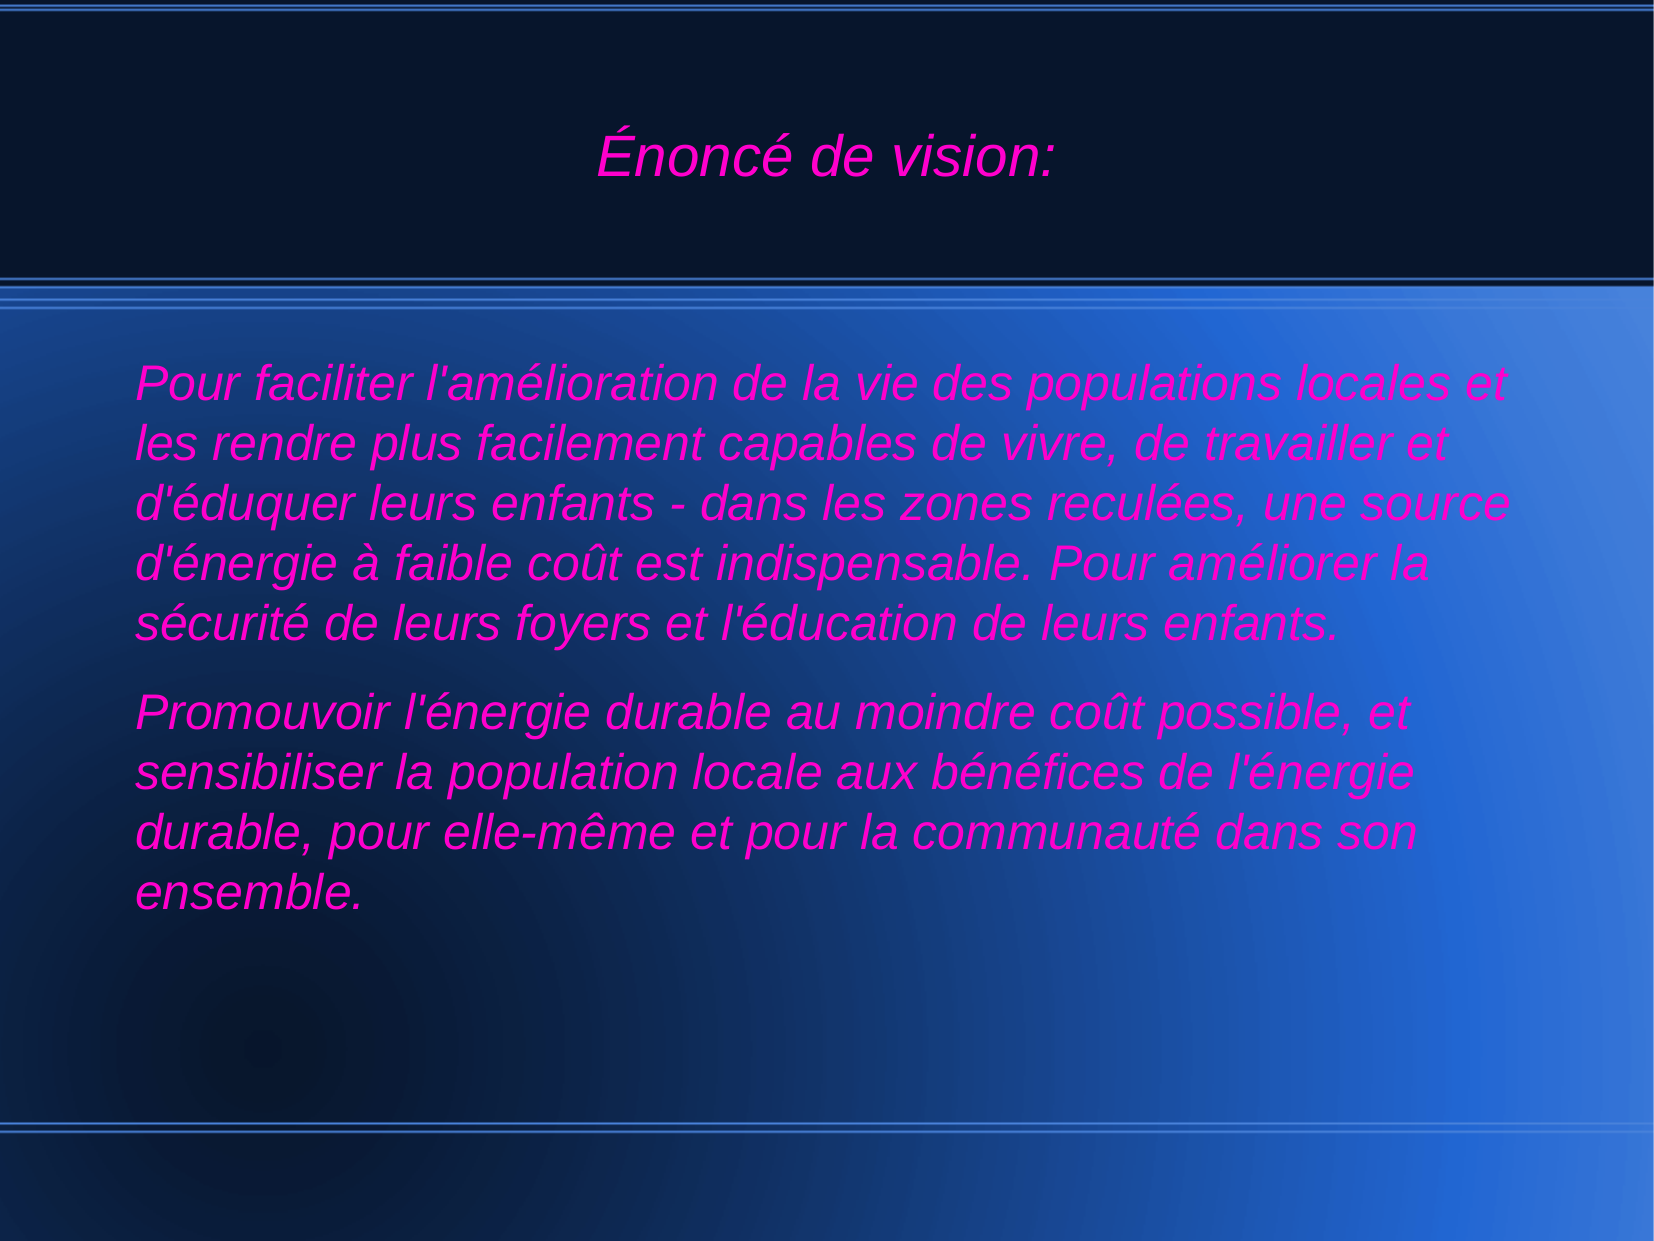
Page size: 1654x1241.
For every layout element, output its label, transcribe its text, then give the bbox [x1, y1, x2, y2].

list Pour faciliter l'amélioration de la vie des populations locales et les rendre plus facilement capables de vivre, de travailler et d'éduquer leurs enfants - dans les zones reculées, une source d'énergie à faible coût est indispensable. Pour améliorer la sécurité de leurs foyers et l'éducation de leurs enfants. Promouvoir l'énergie durable au moindre coût possible, et sensibiliser la population locale aux bénéfices de l'énergie durable, pour elle-même et pour la communauté dans son ensemble. [135, 350, 1517, 1132]
picture [0, 0, 1654, 1241]
title Énoncé de vision: [82, 49, 1571, 257]
